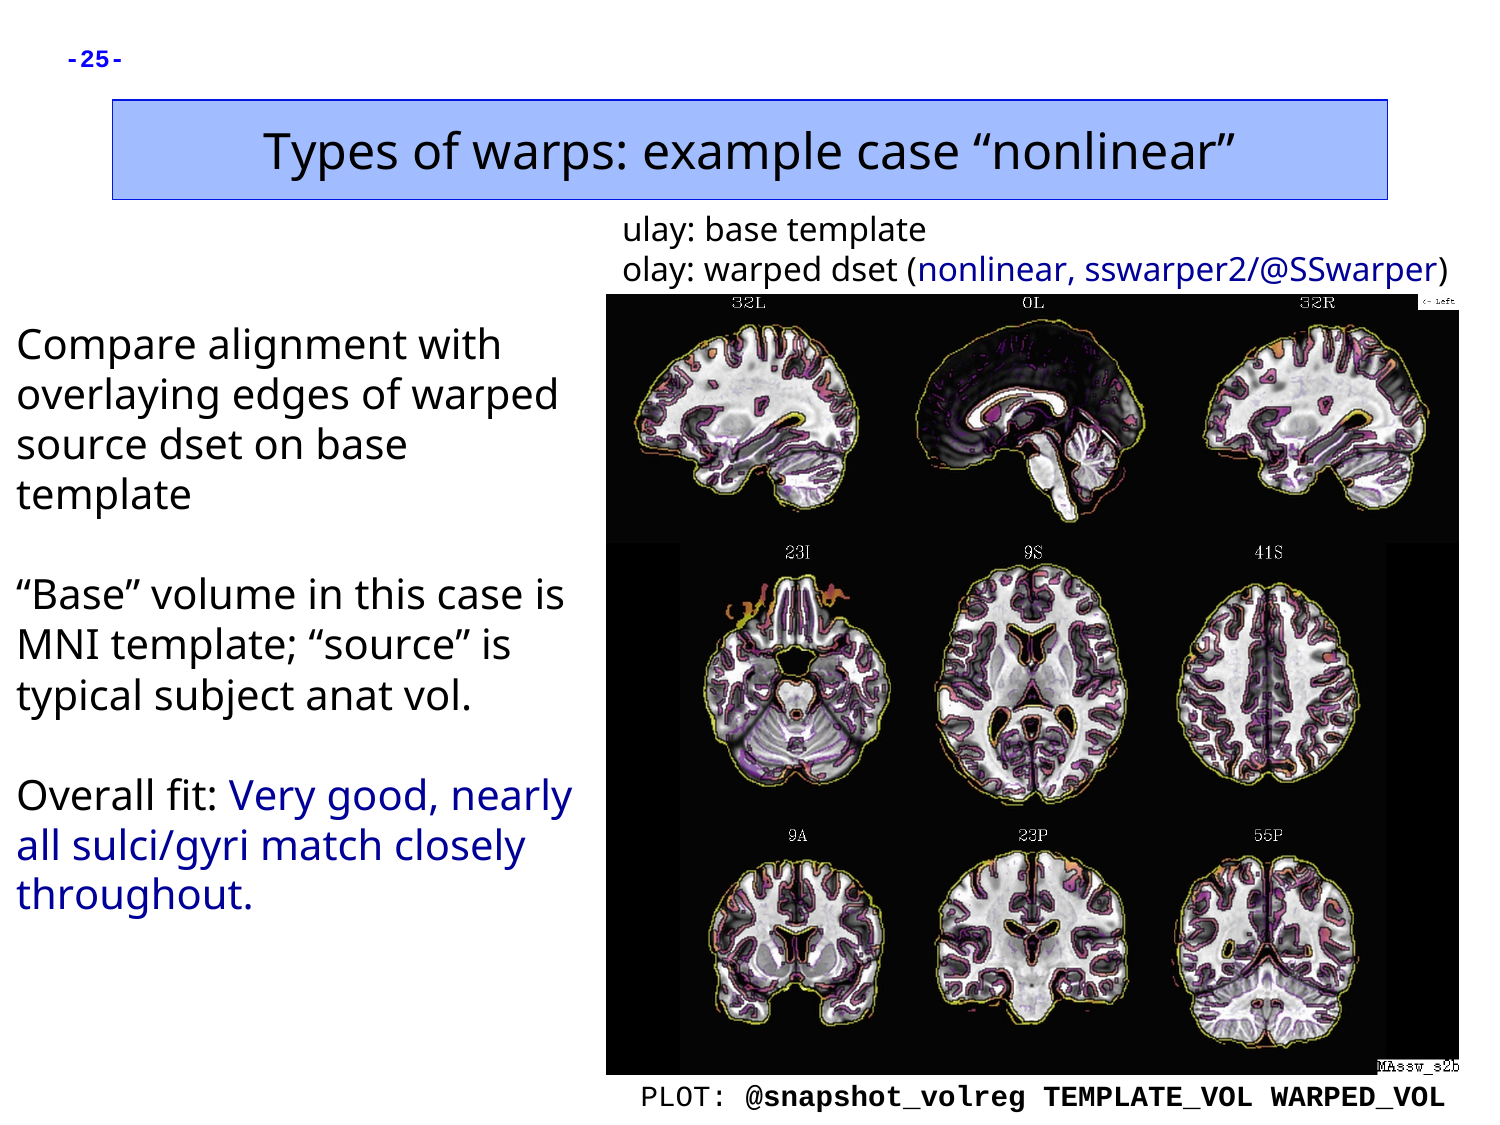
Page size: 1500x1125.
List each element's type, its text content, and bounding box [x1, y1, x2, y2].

picture [606, 338, 1459, 1075]
text_box PLOT: @snapshot_volreg TEMPLATE_VOL WARPED_VOL [624, 1068, 1488, 1124]
text_box ulay: base template olay: warped dset (nonlinear, sswarper2/@SSwarper) [605, 199, 1500, 338]
text_box Compare alignment with overlaying edges of warped source dset on base template “Base” volume in this case is MNI template; “source” is typical subject anat vol. Overall fit: Very good, nearly all sulci/gyri match closely throughout. [0, 309, 600, 878]
text_box Types of warps: example case “nonlinear” [112, 99, 1388, 200]
